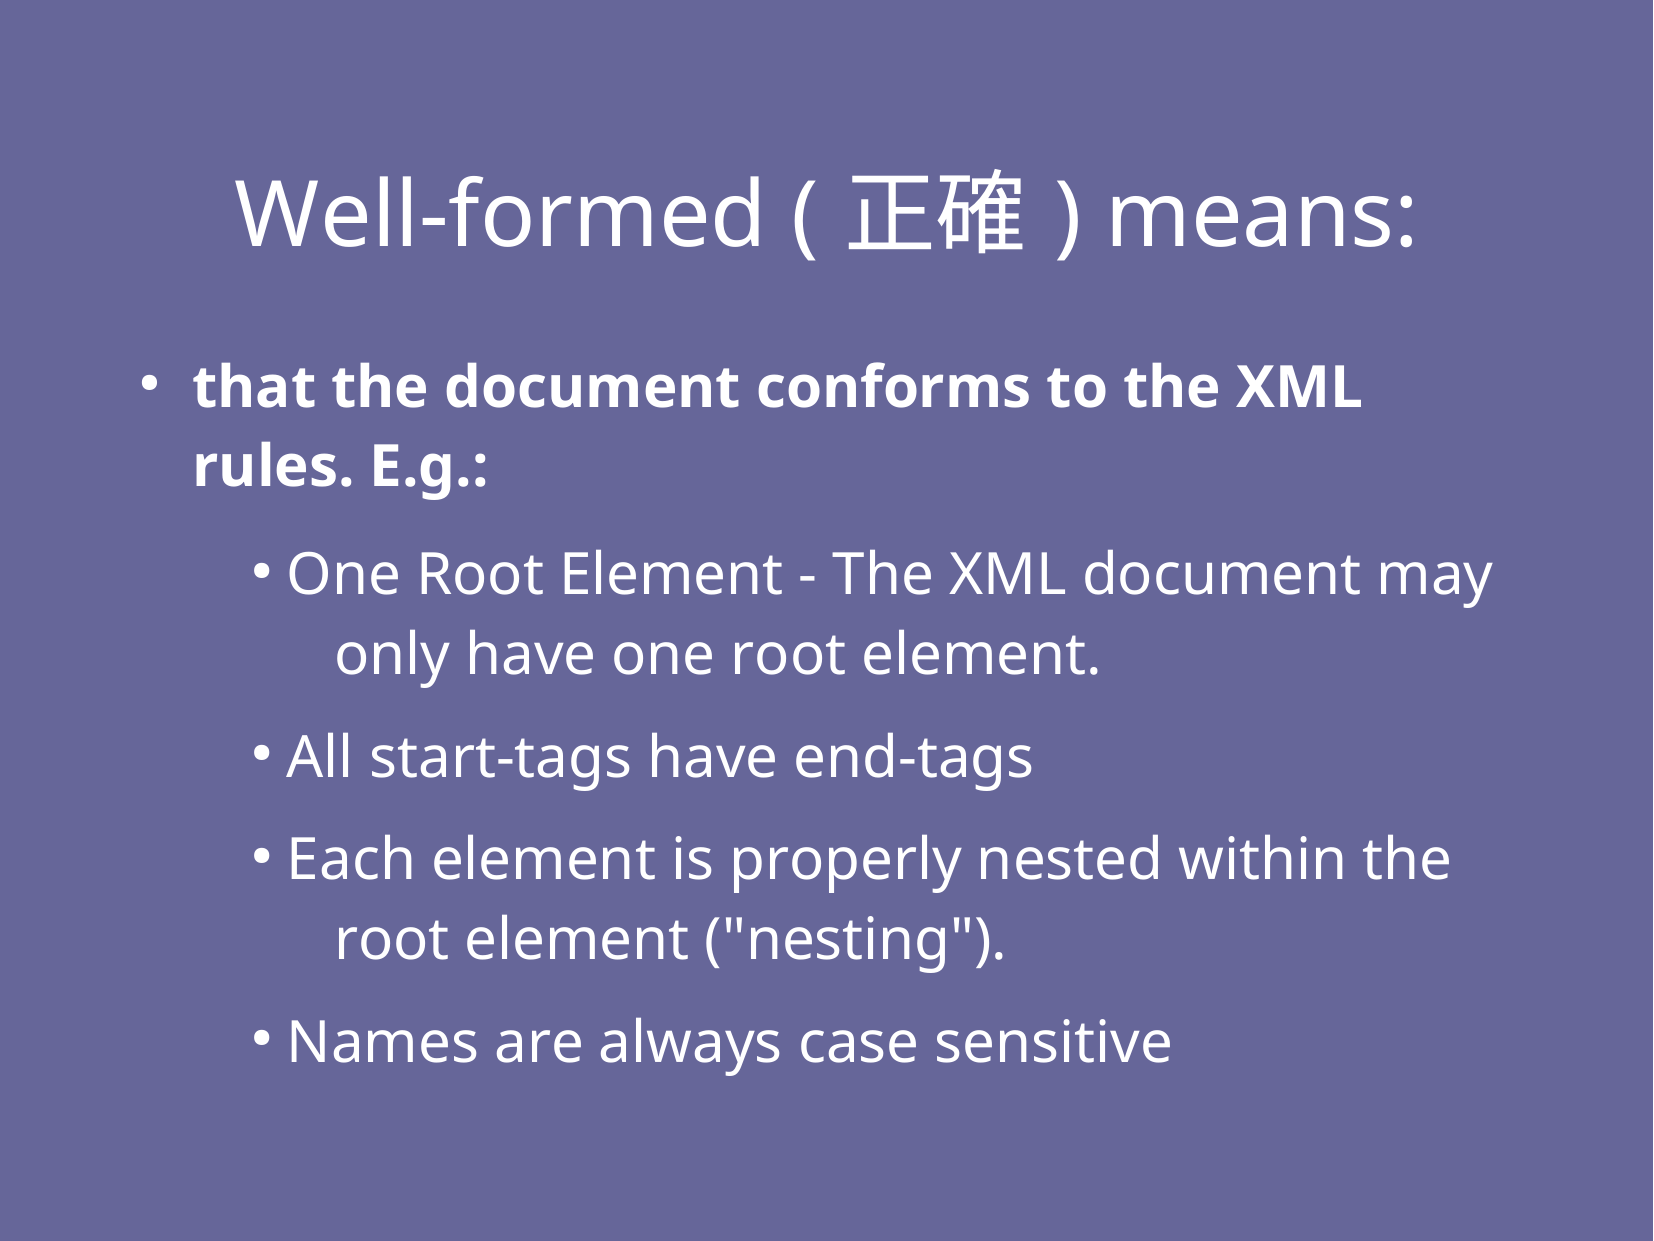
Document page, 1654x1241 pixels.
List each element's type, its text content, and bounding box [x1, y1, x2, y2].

list that the document conforms to the XML rules. E.g.: One Root Element - The XML document may only have one root element. All start-tags have end-tags Each element is properly nested within the root element ("nesting"). Names are always case sensitive [121, 344, 1534, 1165]
title Well-formed (正確) means: [121, 102, 1534, 311]
